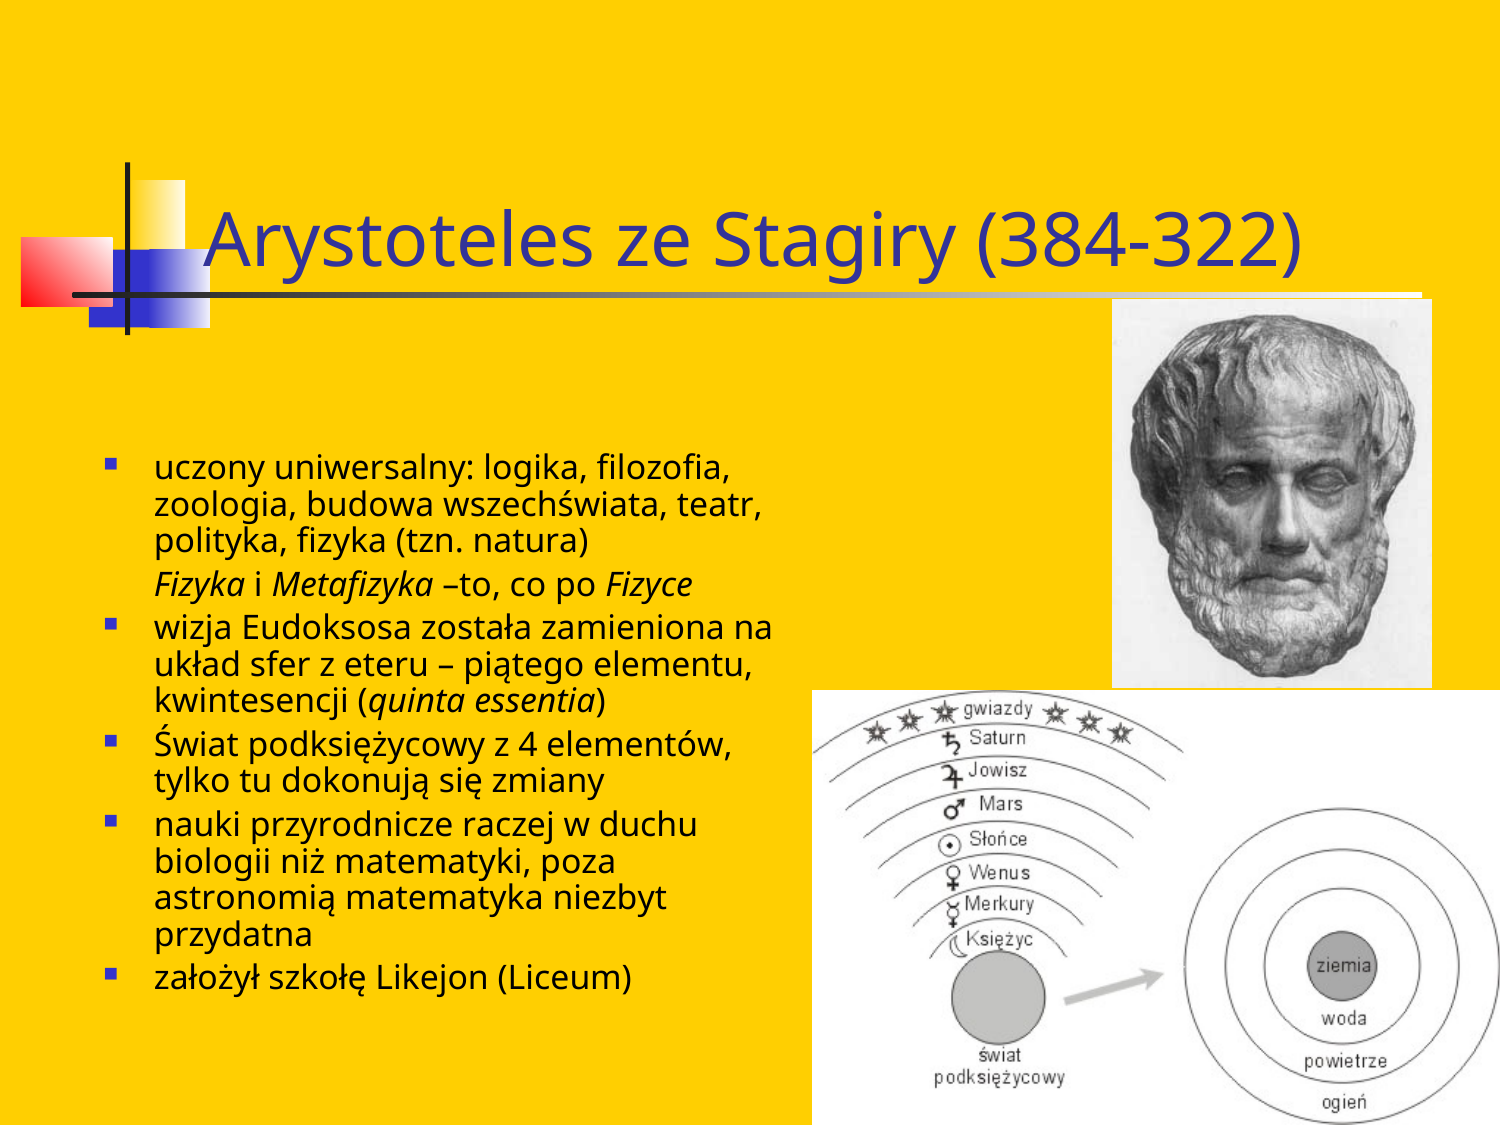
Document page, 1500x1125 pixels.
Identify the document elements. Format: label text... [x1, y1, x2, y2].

title Arystoteles ze Stagiry (384-322) [188, 101, 1468, 289]
picture [812, 690, 1500, 1125]
list uczony uniwersalny: logika, filozofia, zoologia, budowa wszechświata, teatr, polityka, fizyka (tzn. natura) Fizyka i Metafizyka –to, co po Fizyce wizja Eudoksosa została zamieniona na układ sfer z eteru – piątego elementu, kwintesencji (quinta essentia) Świat podksiężycowy z 4 elementów, tylko tu dokonują się zmiany nauki przyrodnicze raczej w duchu biologii niż matematyki, poza astronomią matematyka niezbyt przydatna założył szkołę Likejon (Liceum) [88, 442, 820, 1007]
picture [1112, 299, 1432, 688]
